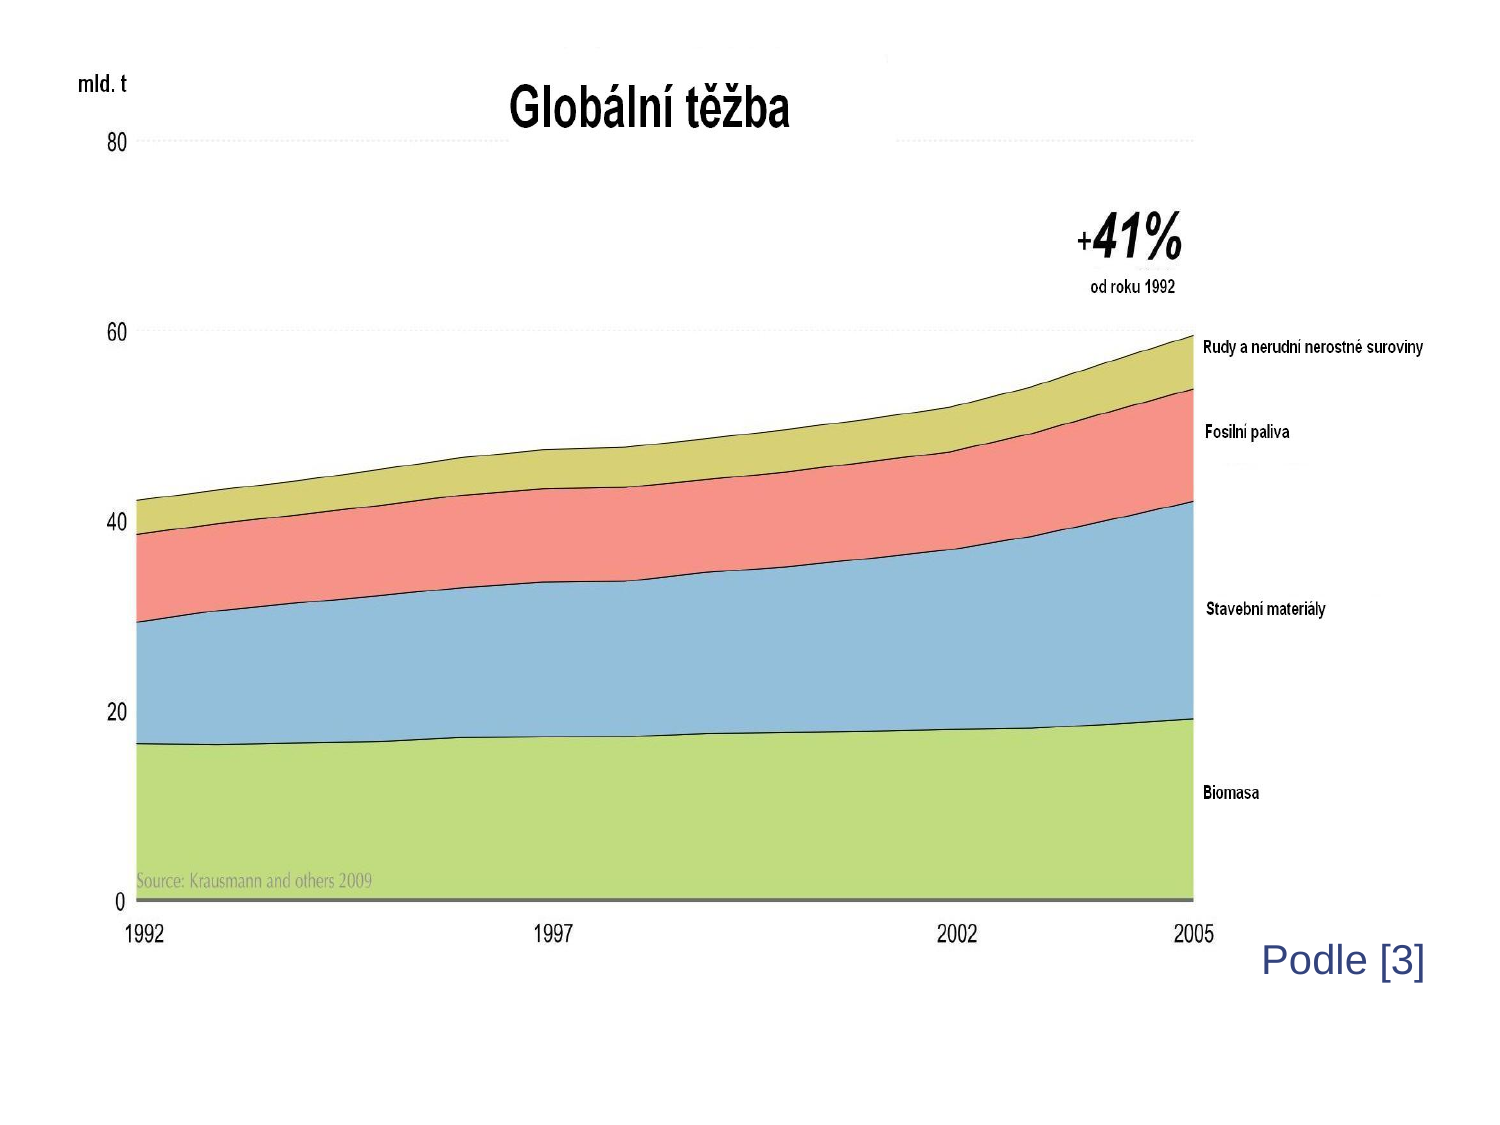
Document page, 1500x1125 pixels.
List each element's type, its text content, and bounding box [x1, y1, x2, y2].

picture [24, 17, 1476, 1051]
text_box Podle [3] [1246, 924, 1441, 991]
